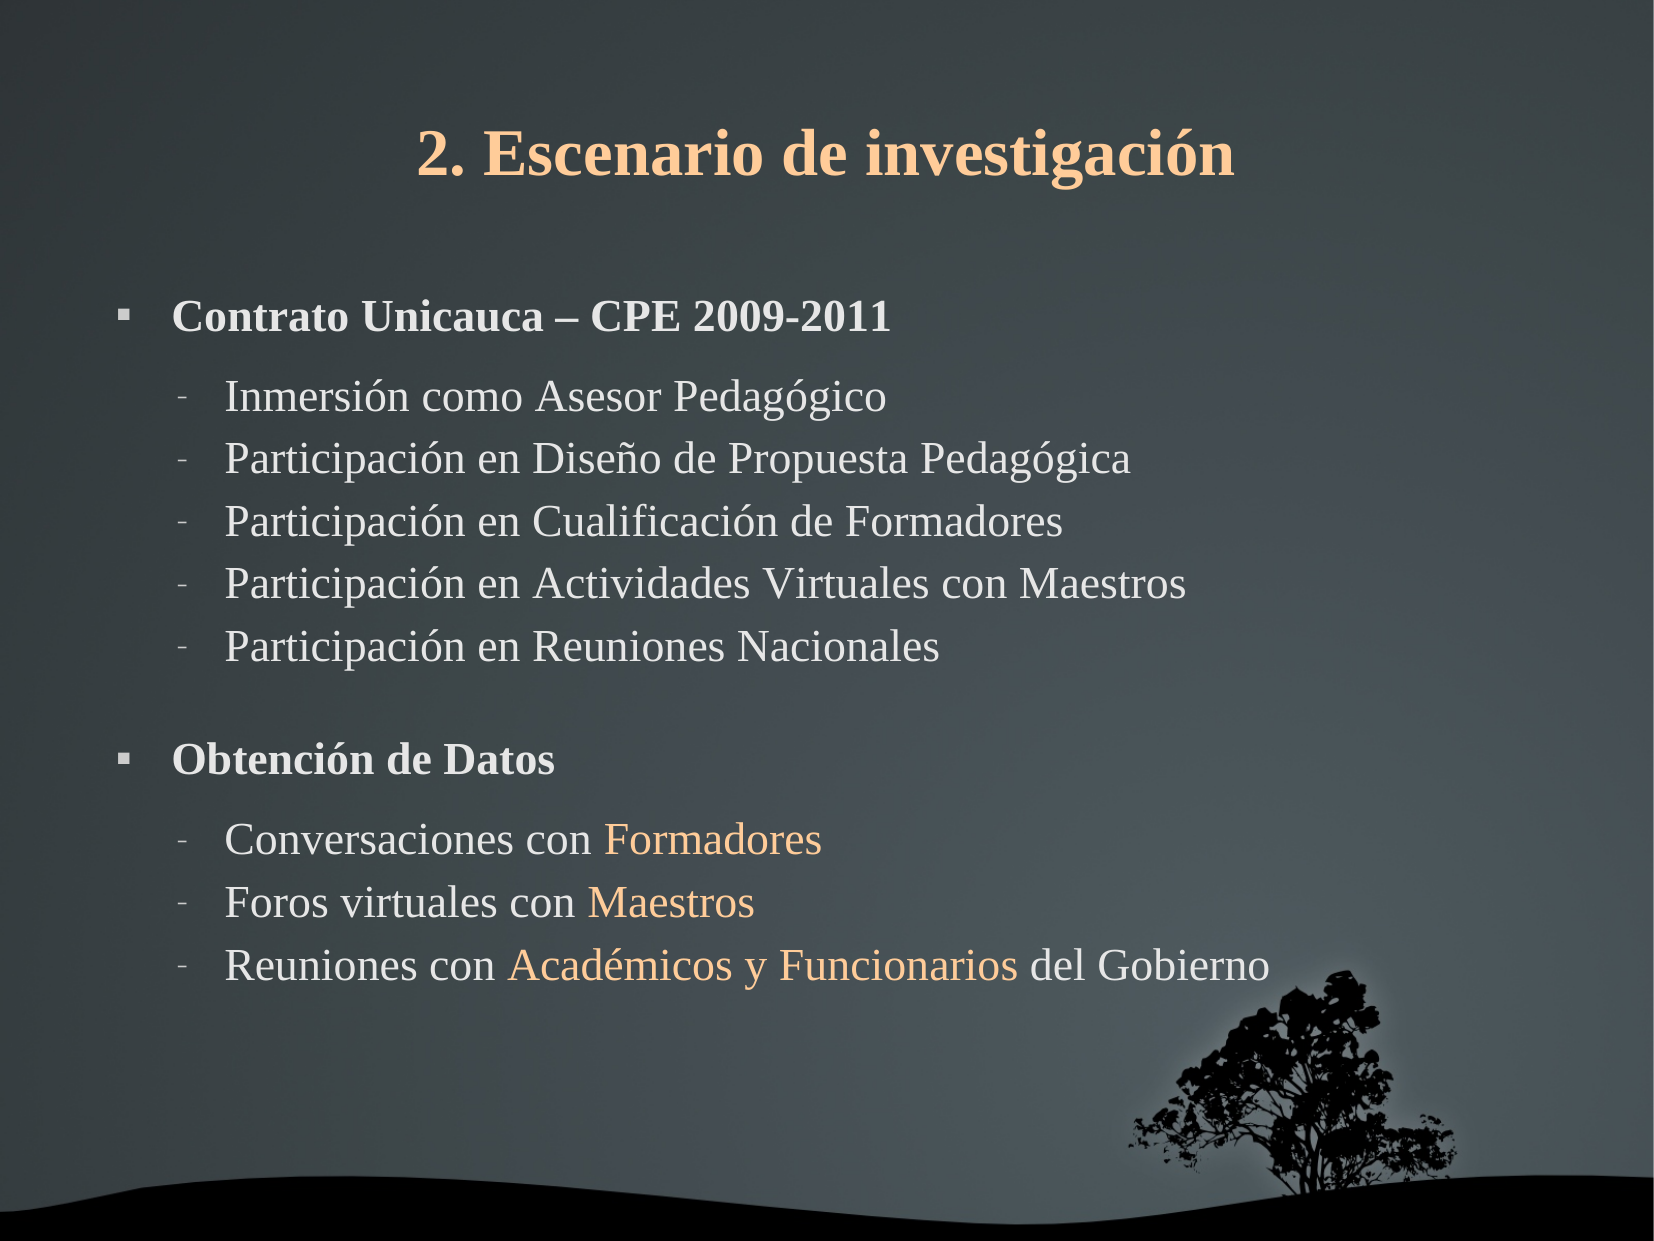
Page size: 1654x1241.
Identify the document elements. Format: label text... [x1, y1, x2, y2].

list Contrato Unicauca – CPE 2009-2011 Inmersión como Asesor Pedagógico Participación en Diseño de Propuesta Pedagógica Participación en Cualificación de Formadores Participación en Actividades Virtuales con Maestros Participación en Reuniones Nacionales Obtención de Datos Conversaciones con Formadores Foros virtuales con Maestros Reuniones con Académicos y Funcionarios del Gobierno [82, 290, 1571, 1109]
title 2. Escenario de investigación [82, 49, 1571, 257]
picture [0, 0, 1654, 1241]
